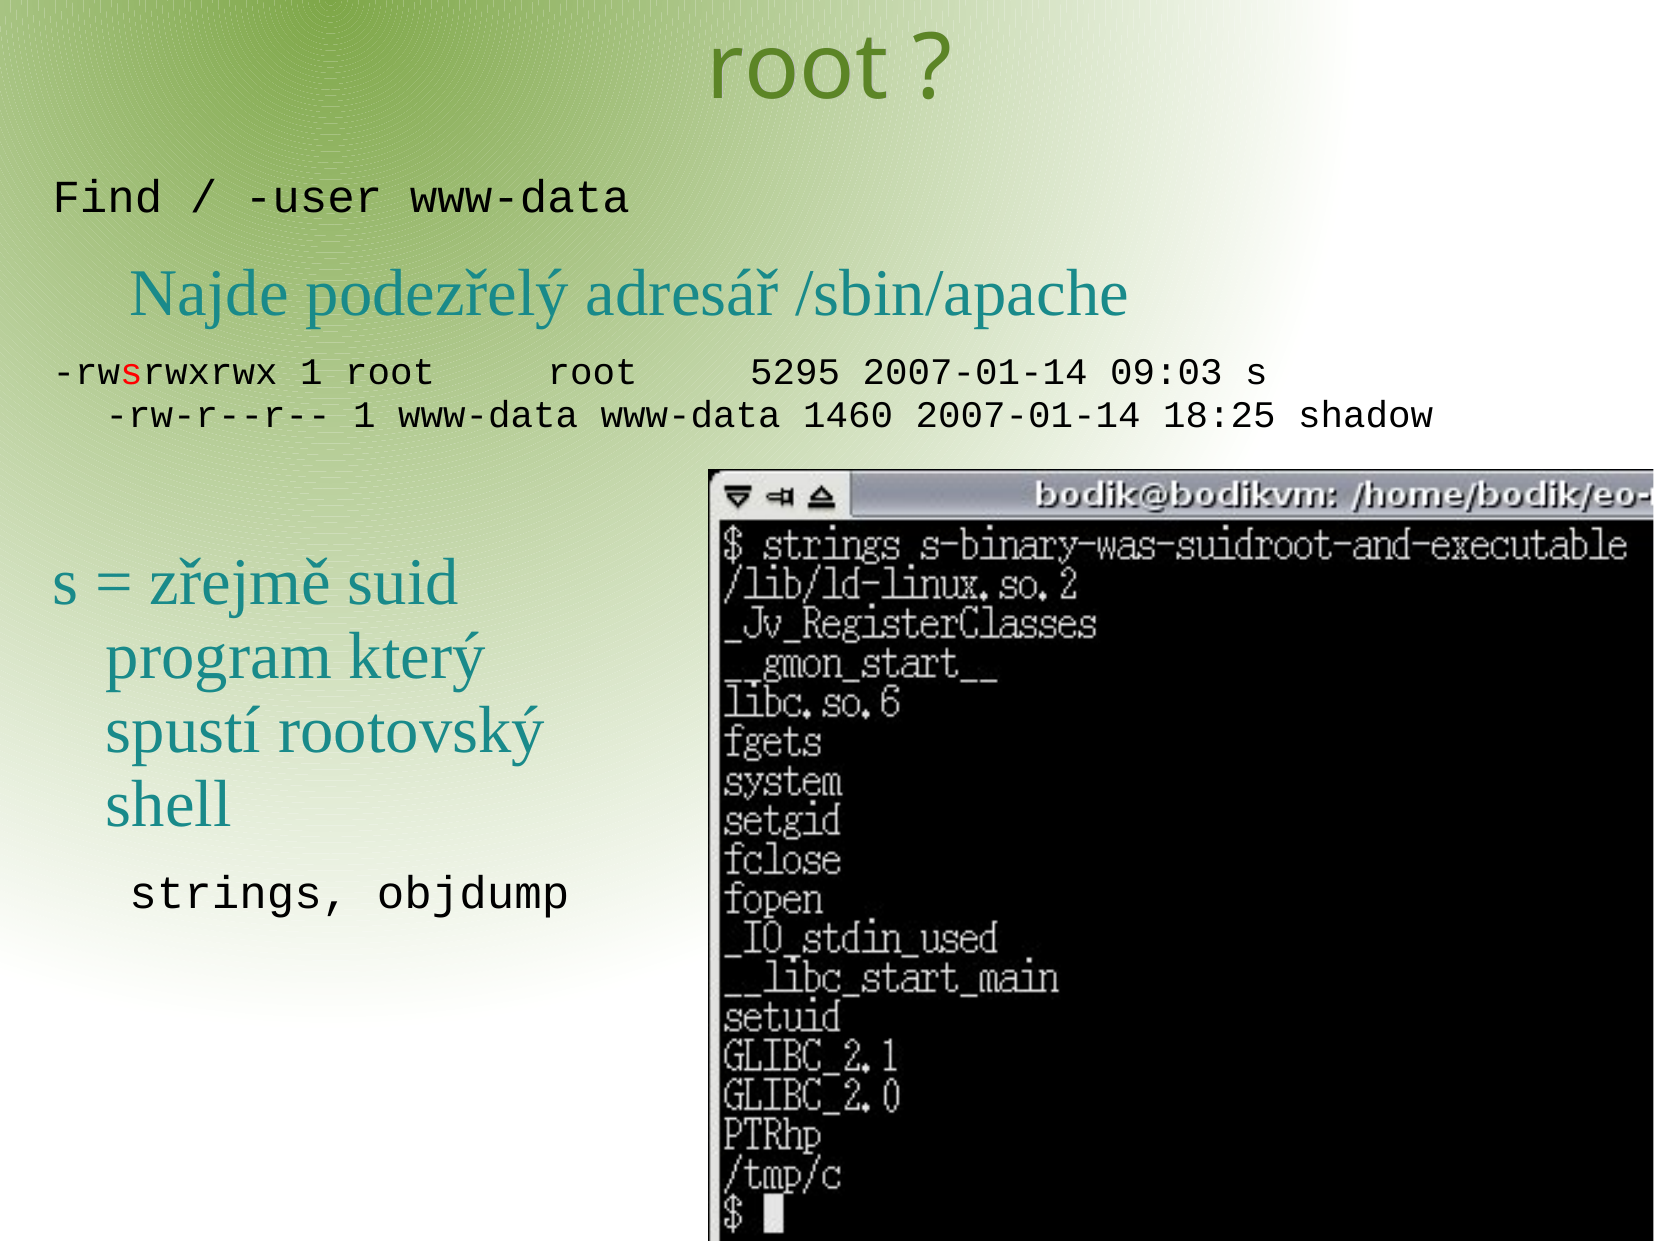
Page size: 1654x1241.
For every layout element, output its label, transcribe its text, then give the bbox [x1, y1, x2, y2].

picture [708, 469, 1654, 1241]
title root ? [123, 9, 1536, 117]
list Find / -user www-data Najde podezřelý adresář /sbin/apache -rwsrwxrwx 1 root root 5295 2007-01-14 09:03 s -rw-r--r-- 1 www-data www-data 1460 2007-01-14 18:25 shadow s = zřejmě suid program který spustí rootovský shell strings, objdump [34, 174, 1595, 948]
